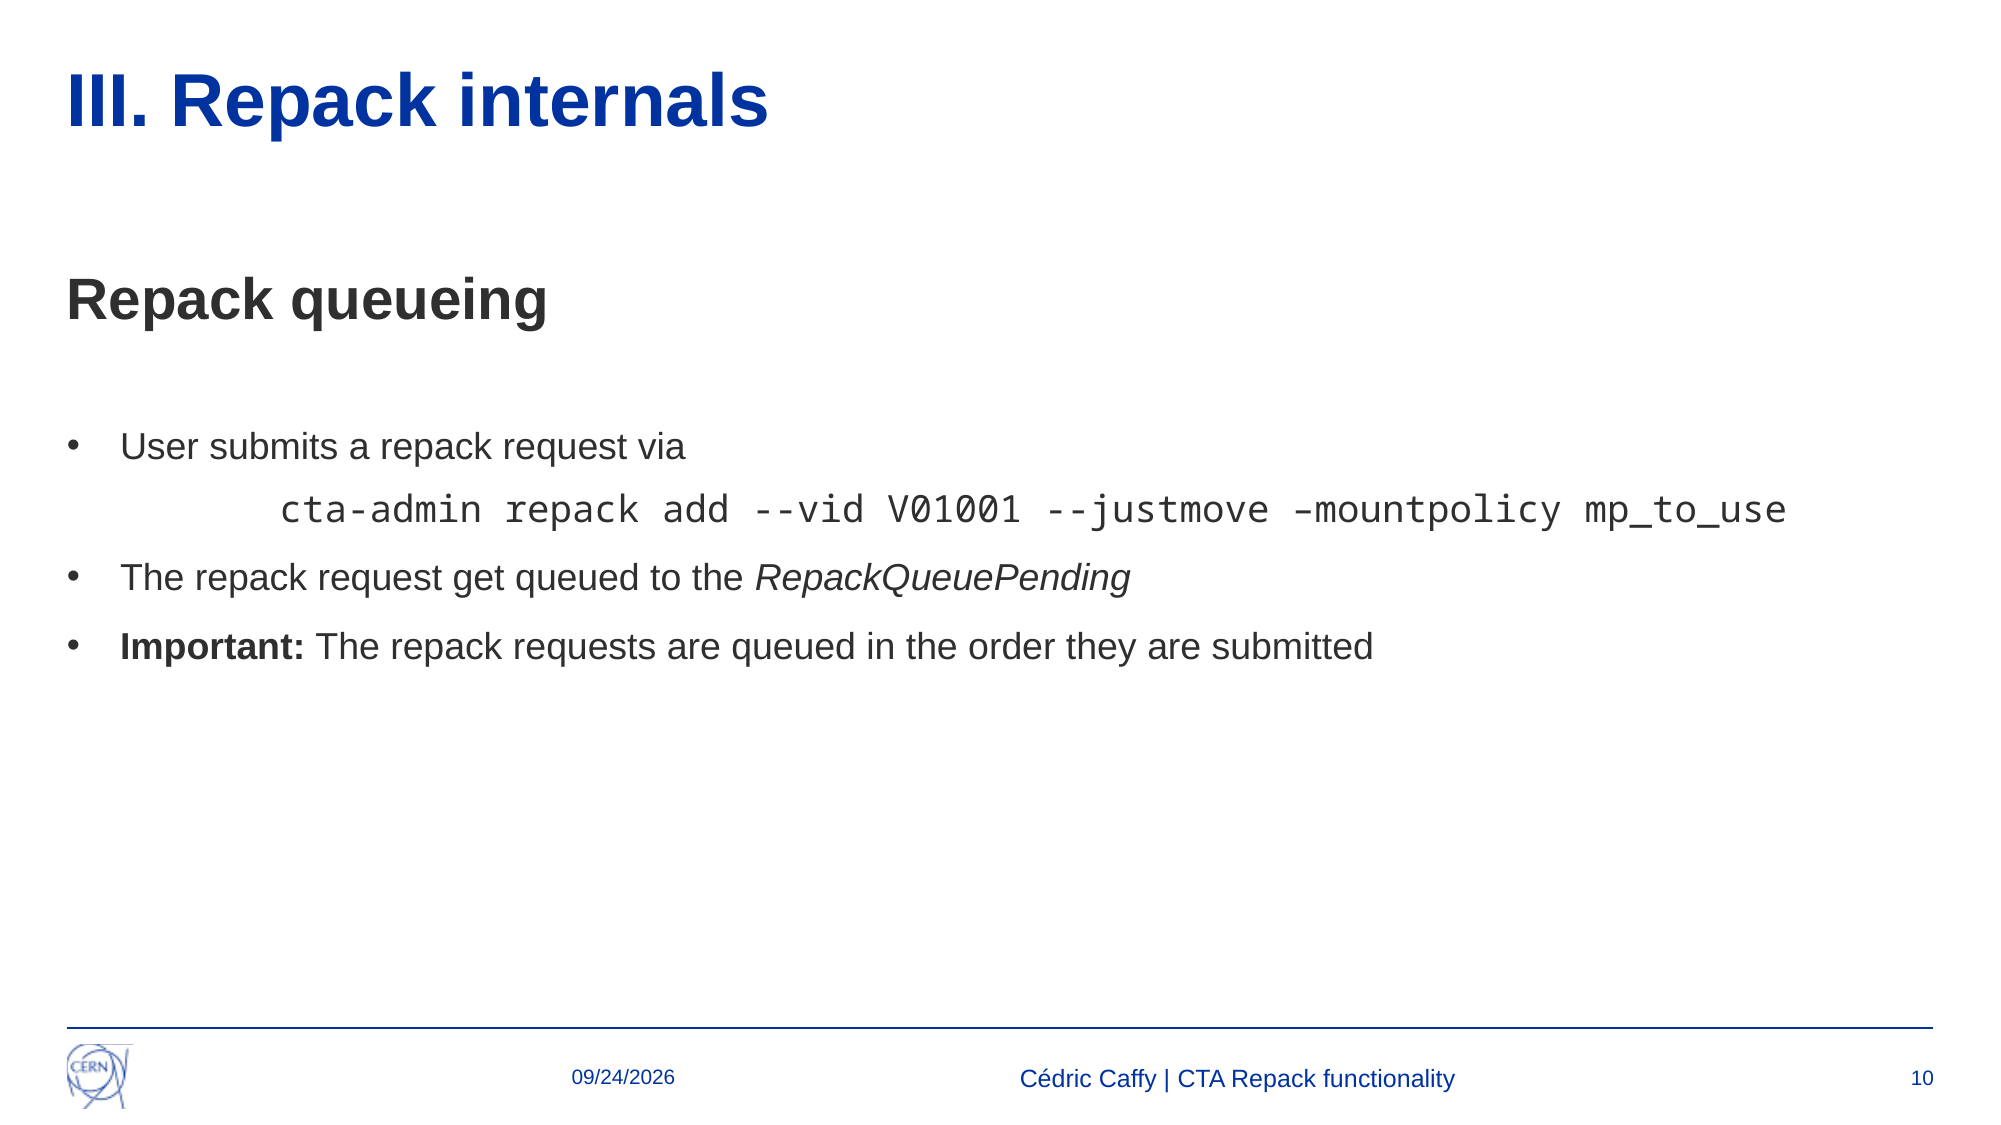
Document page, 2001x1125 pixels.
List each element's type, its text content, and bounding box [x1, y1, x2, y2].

title III. Repack internals [66, 61, 1933, 237]
footer Cédric Caffy | CTA Repack functionality [698, 1047, 1777, 1108]
slide_number <number> [1822, 1047, 1934, 1108]
slide_number 10/01/2020 [571, 1046, 676, 1107]
list Repack queueing User submits a repack request via cta-admin repack add --vid V01001 --justmove –mountpolicy mp_to_use The repack request get queued to the RepackQueuePending Important: The repack requests are queued in the order they are submitted [66, 261, 1876, 1018]
